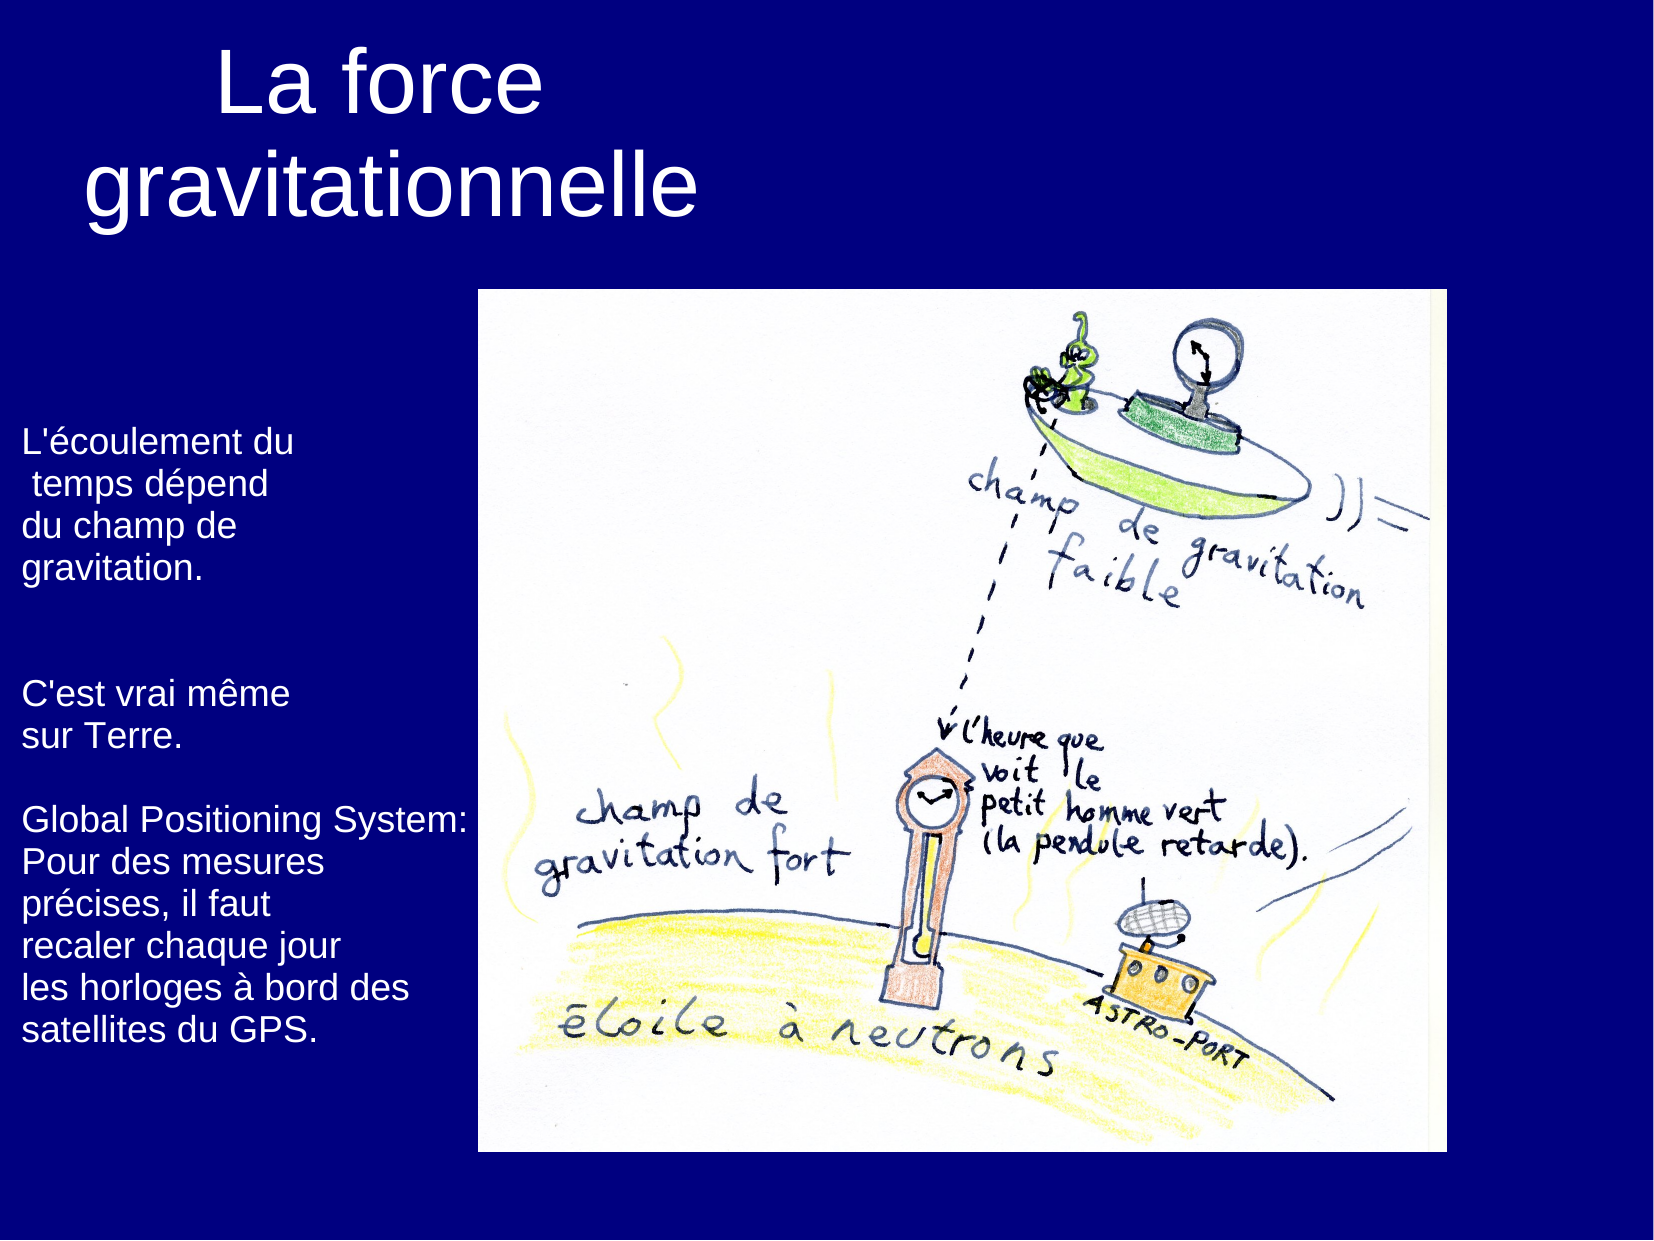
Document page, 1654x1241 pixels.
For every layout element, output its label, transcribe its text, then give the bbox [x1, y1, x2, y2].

picture [478, 289, 1447, 1152]
text_box L'écoulement du temps dépend du champ de gravitation. C'est vrai même sur Terre. Global Positioning System: Pour des mesures précises, il faut recaler chaque jour les horloges à bord des satellites du GPS. [6, 413, 483, 1059]
title La force gravitationnelle [17, 29, 768, 237]
